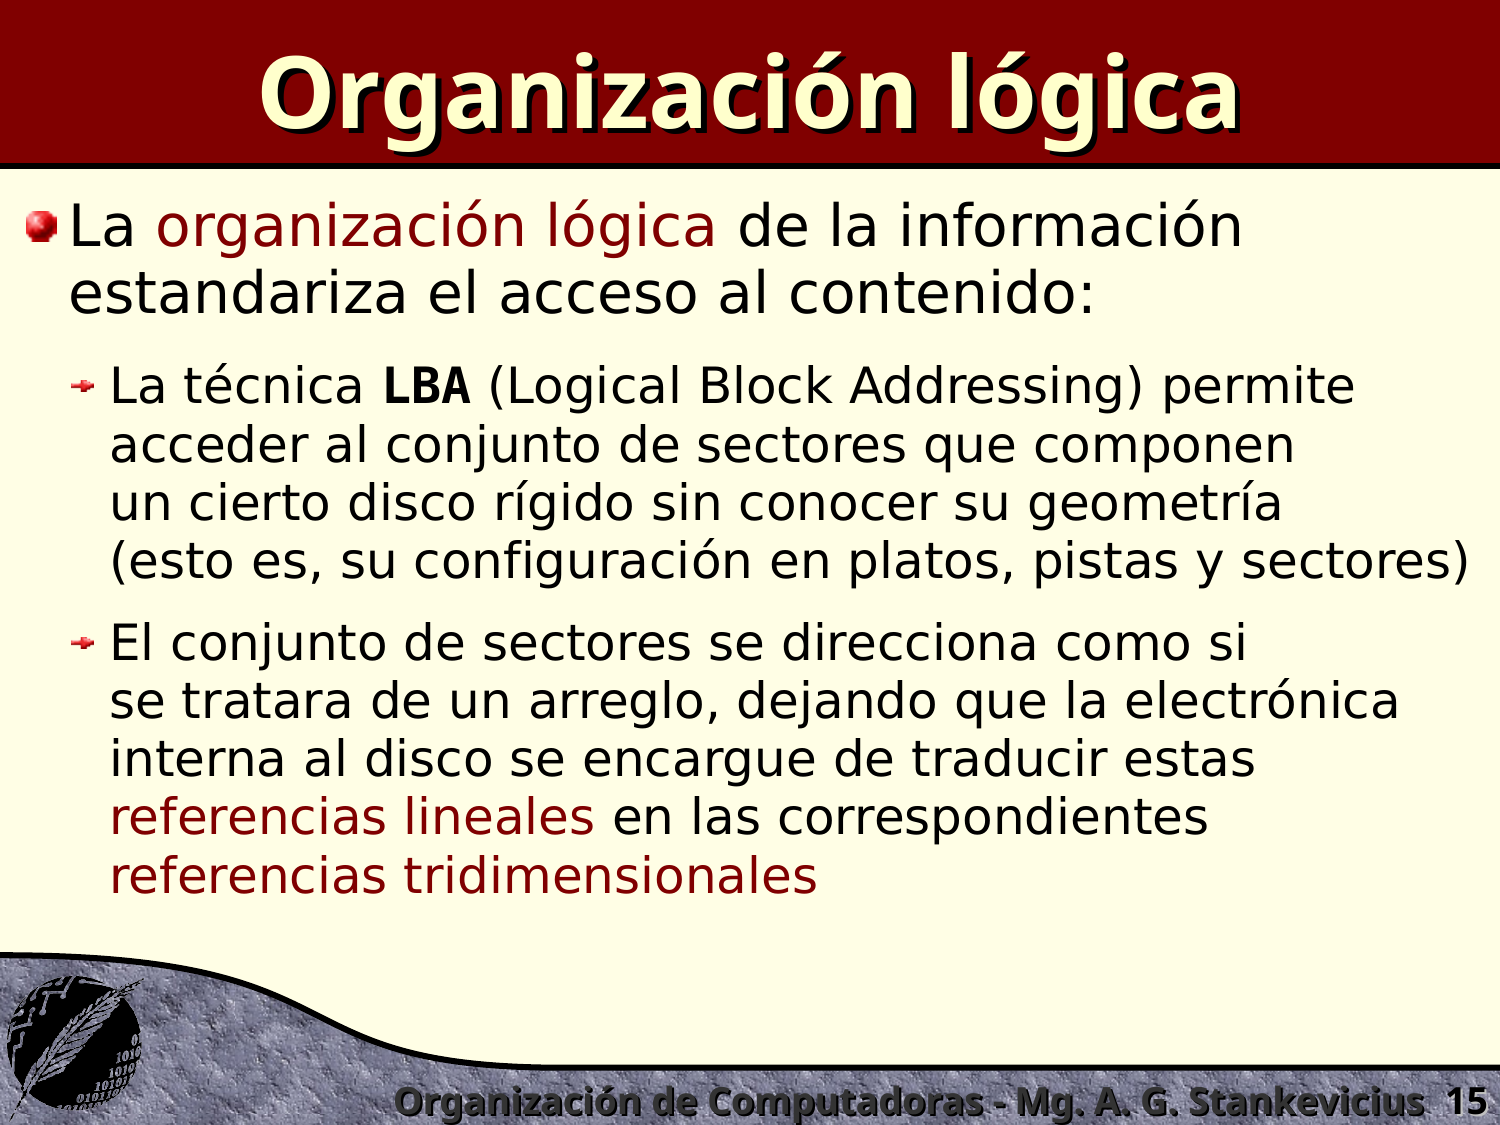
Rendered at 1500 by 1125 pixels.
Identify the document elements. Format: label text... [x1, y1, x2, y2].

title Organización lógica [15, 5, 1485, 160]
picture [1058, 1100, 1065, 1110]
picture [802, 1100, 806, 1110]
picture [448, 1100, 455, 1110]
picture [0, 959, 1500, 1125]
list La organización lógica de la información estandariza el acceso al contenido: La técnica LBA (Logical Block Addressing) permite acceder al conjunto de sectores que componen un cierto disco rígido sin conocer su geometría (esto es, su configuración en platos, pistas y sectores) El conjunto de sectores se direcciona como si se tratara de un arreglo, dejando que la electrónica interna al disco se encargue de traducir estas referencias lineales en las correspondientes referencias tridimensionales [11, 192, 1486, 967]
